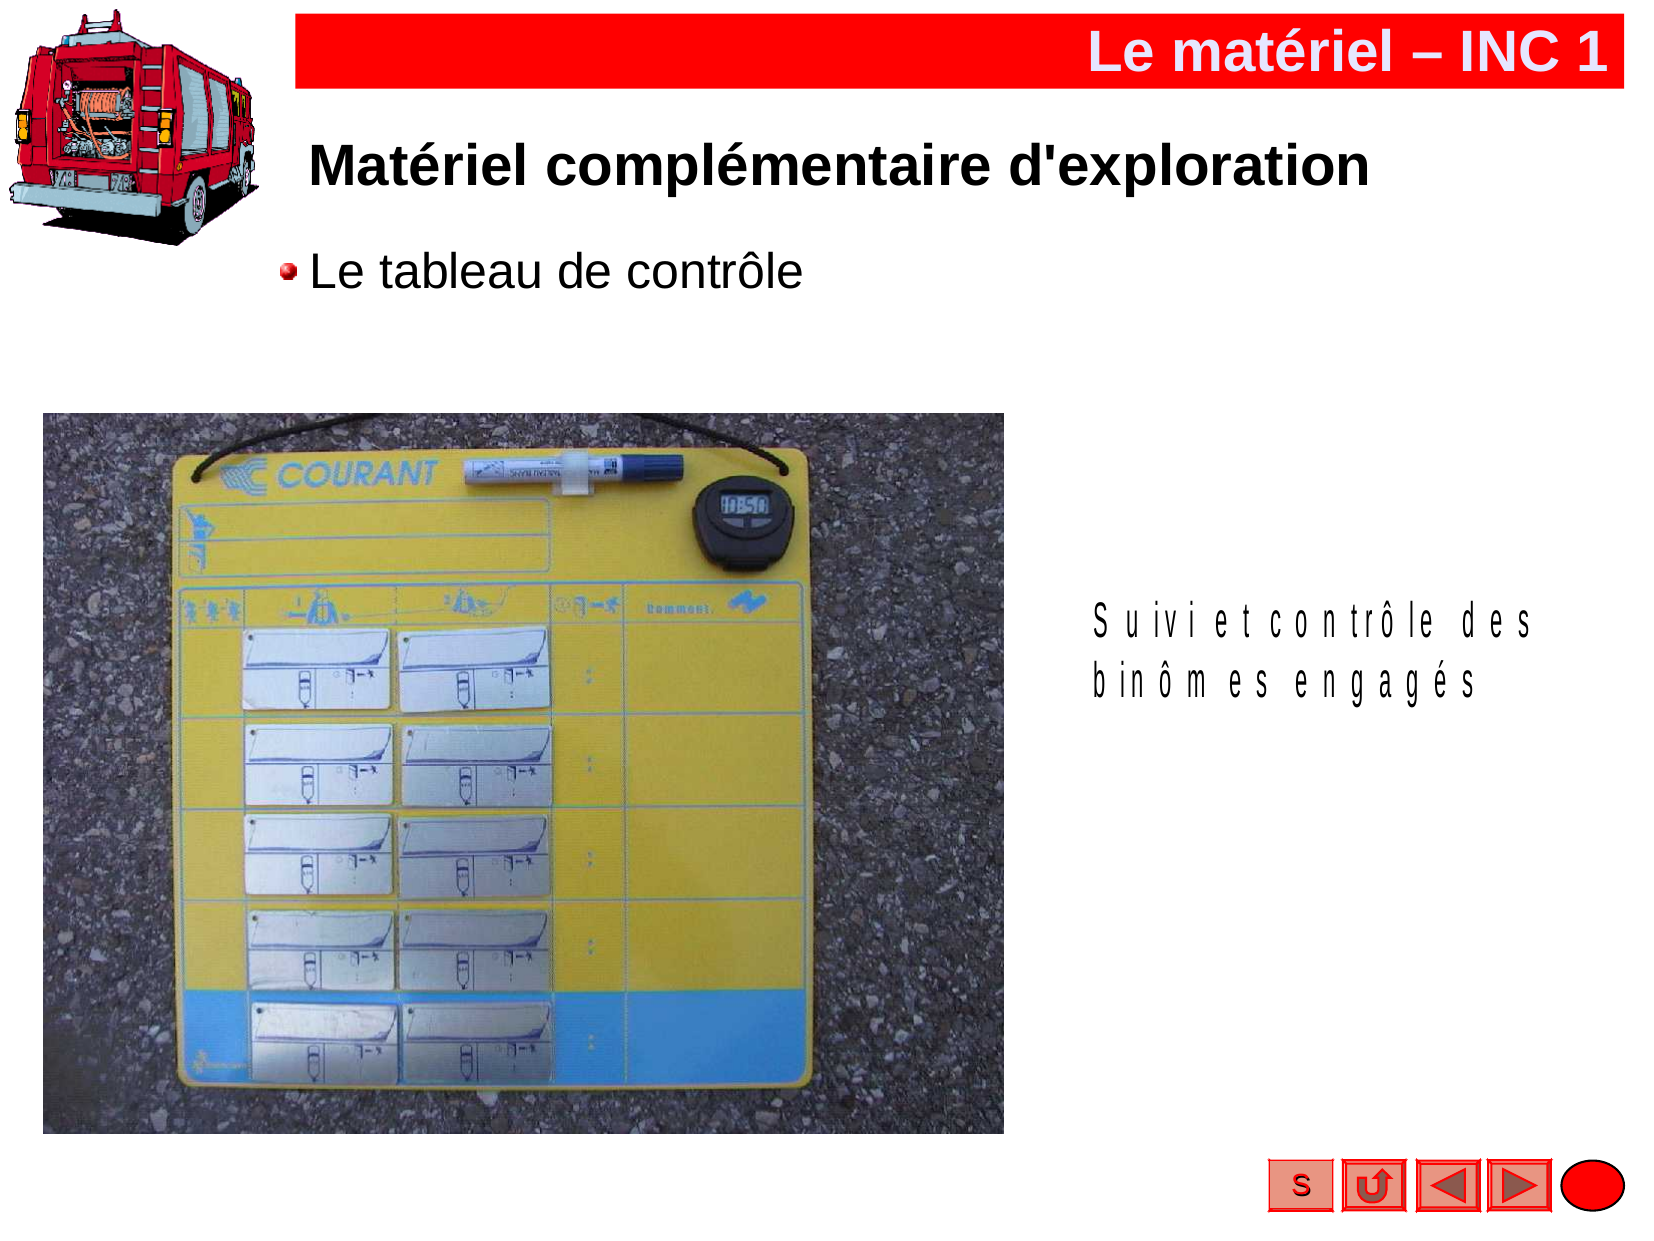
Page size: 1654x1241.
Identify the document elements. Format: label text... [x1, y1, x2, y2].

text_box Le matériel – INC 1 [295, 13, 1625, 89]
picture [1062, 573, 1588, 739]
text_box Le tableau de contrôle [265, 236, 834, 337]
text_box Matériel complémentaire d'exploration [260, 125, 1388, 206]
text_box [1561, 1160, 1625, 1211]
picture [43, 413, 1004, 1134]
picture [8, 8, 260, 246]
